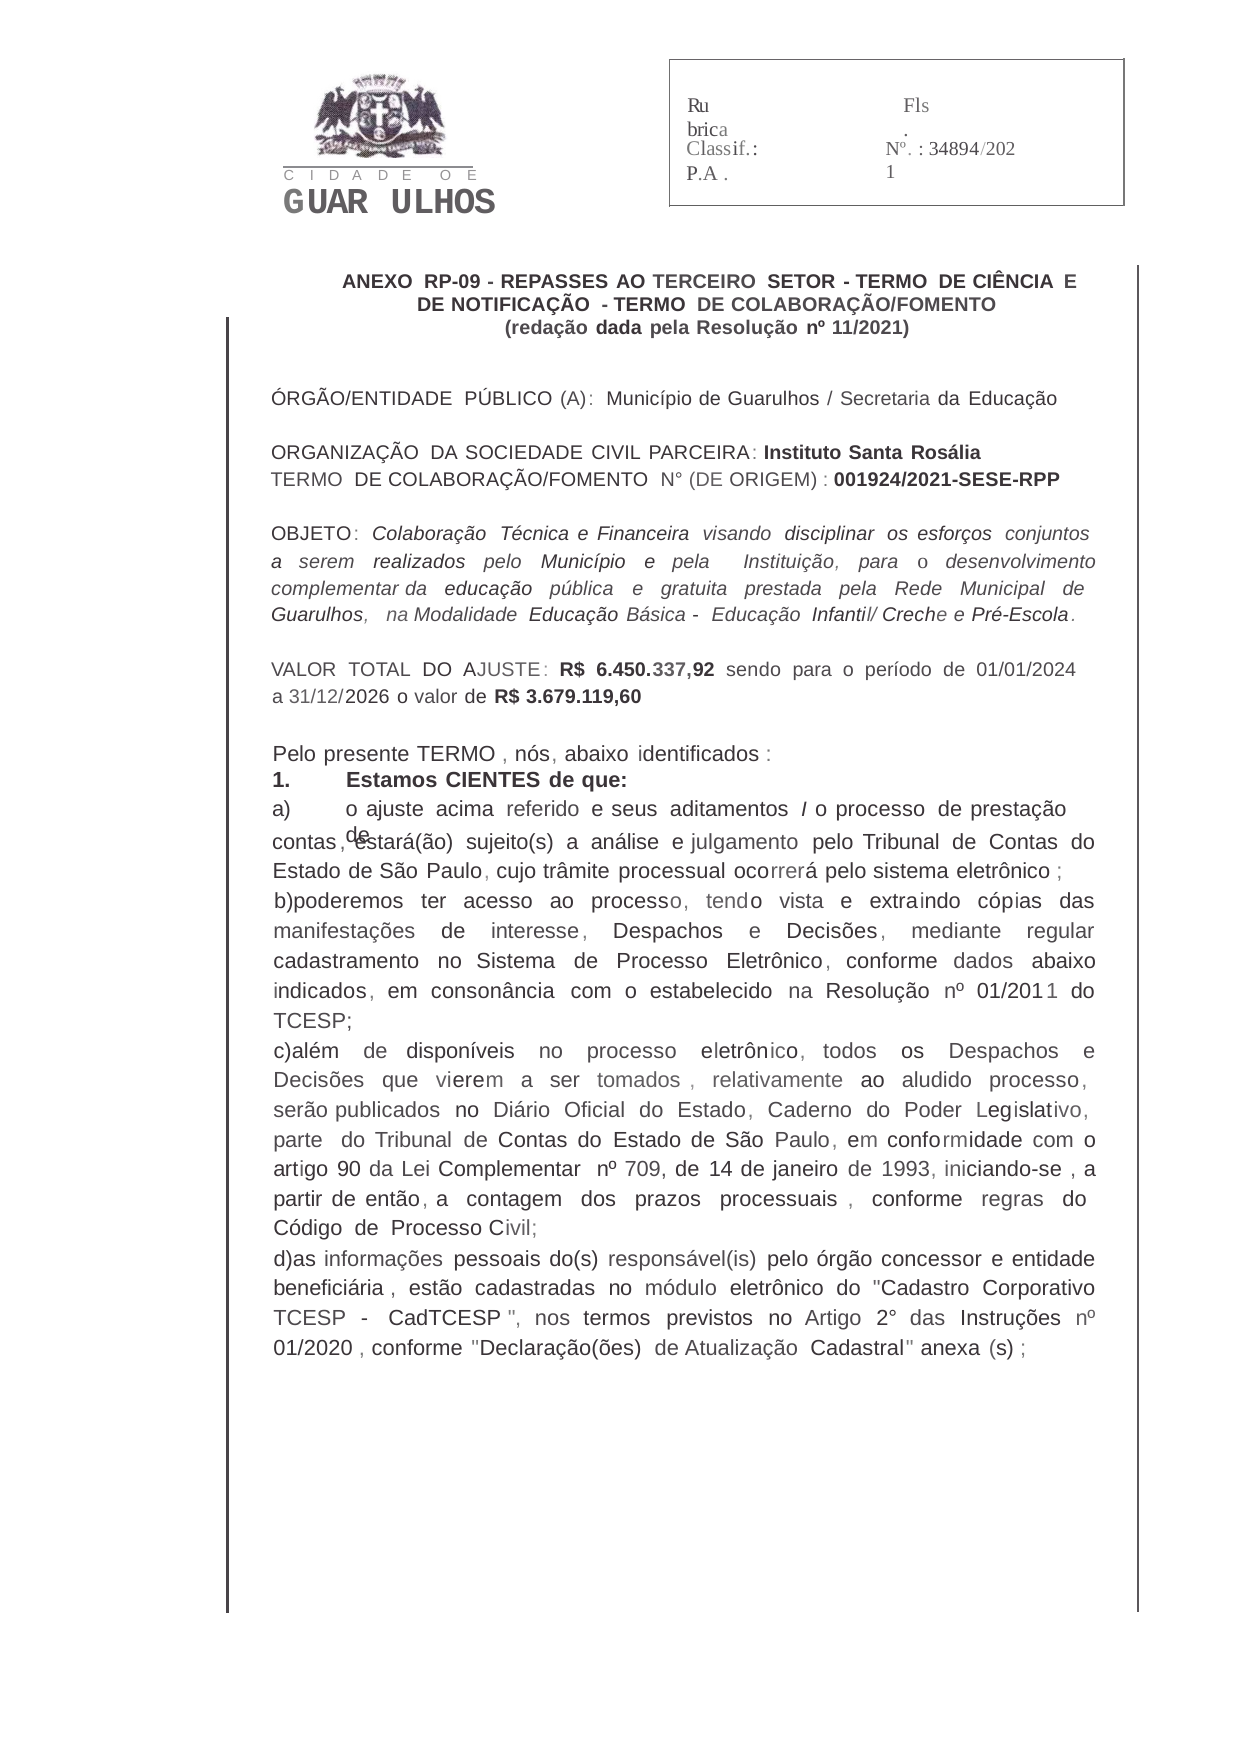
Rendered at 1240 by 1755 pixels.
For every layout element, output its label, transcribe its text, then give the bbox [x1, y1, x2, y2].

text_box Ru brica [687, 91, 752, 113]
text_box [314, 72, 448, 158]
text_box Nº. : 34894/202 1 [885, 135, 1026, 156]
text_box C I D A D E O E GUAR ULHOS ANEXO RP-09 - REPASSES AO TERCEIRO SETOR - TERMO DE CIÊNCIA E DE NOTIFICAÇÃO - TERMO DE COLABORAÇÃO/FOMENTO (redação dada pela Resolução nº 11/2021) ÓRGÃO/ENTIDADE PÚBLICO (A): Município de Guarulhos / Secretaria da Educação ORGANIZAÇÃO DA SOCIEDADE CIVIL PARCEIRA: Instituto Santa Rosália TERMO DE COLABORAÇÃO/FOMENTO N° (DE ORIGEM) : 001924/2021-SESE-RPP OBJETO: Colaboração Técnica e Financeira visando disciplinar os esforços conjuntos a serem realizados pelo Município e pela Instituição, para o desenvolvimento complementar da educação pública e gratuita prestada pela Rede Municipal de Guarulhos, na Modalidade Educação Básica - Educação Infantil/ Creche e Pré-Escola. VALOR TOTAL DO AJUSTE: R$ 6.450.337,92 sendo para o período de 01/01/2024 a 31/12/2026 o valor de R$ 3.679.119,60 Pelo presente TERMO , nós, abaixo identificados : [268, 171, 1098, 762]
text_box 1. a) [270, 765, 294, 822]
text_box Classif.: P.A . [686, 135, 797, 156]
text_box contas, estará(ão) sujeito(s) a análise e julgamento pelo Tribunal de Contas do Estado de São Paulo, cujo trâmite processual ocorrerá pelo sistema eletrônico ; poderemos ter acesso ao processo, tendo vista e extraindo cópias das manifestações de interesse, Despachos e Decisões, mediante regular cadastramento no Sistema de Processo Eletrônico, conforme dados abaixo indicados, em consonância com o estabelecido na Resolução nº 01/2011 do TCESP; além de disponíveis no processo eletrônico, todos os Despachos e Decisões que vierem a ser tomados , relativamente ao aludido processo, serão publicados no Diário Oficial do Estado, Caderno do Poder Legislativo, parte do Tribunal de Contas do Estado de São Paulo, em conformidade com o artigo 90 da Lei Complementar nº 709, de 14 de janeiro de 1993, iniciando-se , a partir de então, a contagem dos prazos processuais , conforme regras do Código de Processo Civil; as informações pessoais do(s) responsável(is) pelo órgão concessor e entidade beneficiária , estão cadastradas no módulo eletrônico do "Cadastro Corporativo TCESP - CadTCESP ", nos termos previstos no Artigo 2° das Instruções nº 01/2020 , conforme "Declaração(ões) de Atualização Cadastral" anexa (s) ; [269, 824, 1099, 1358]
text_box Fls. [903, 91, 934, 113]
text_box Estamos CIENTES de que: o ajuste acima referido e seus aditamentos I o processo de prestação de [343, 765, 1098, 822]
